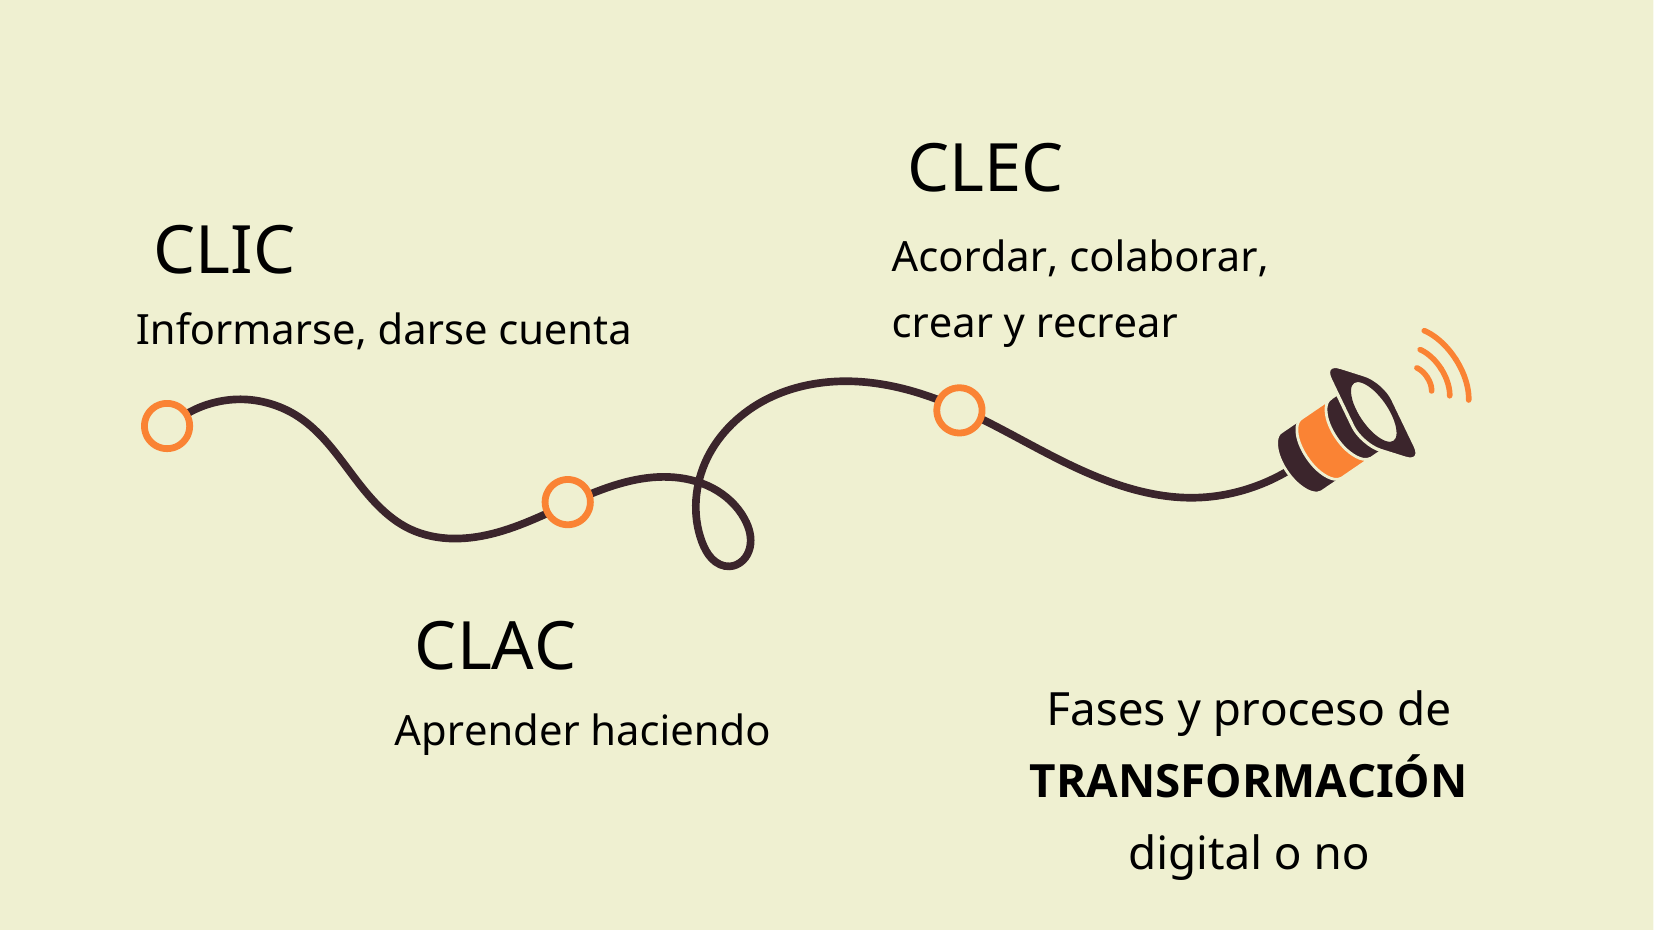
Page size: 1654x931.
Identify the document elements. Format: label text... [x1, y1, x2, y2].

text_box CLEC [868, 106, 1105, 202]
text_box Aprender haciendo [394, 692, 810, 750]
text_box Acordar, colaborar, crear y recrear [891, 218, 1300, 320]
text_box CLIC [106, 188, 343, 285]
picture [958, 327, 968, 334]
picture [141, 327, 1472, 571]
text_box CLAC [377, 584, 615, 680]
text_box Fases y proceso de TRANSFORMACIÓN digital o no [909, 667, 1589, 843]
picture [1143, 327, 1153, 334]
text_box Informarse, darse cuenta [135, 290, 786, 342]
